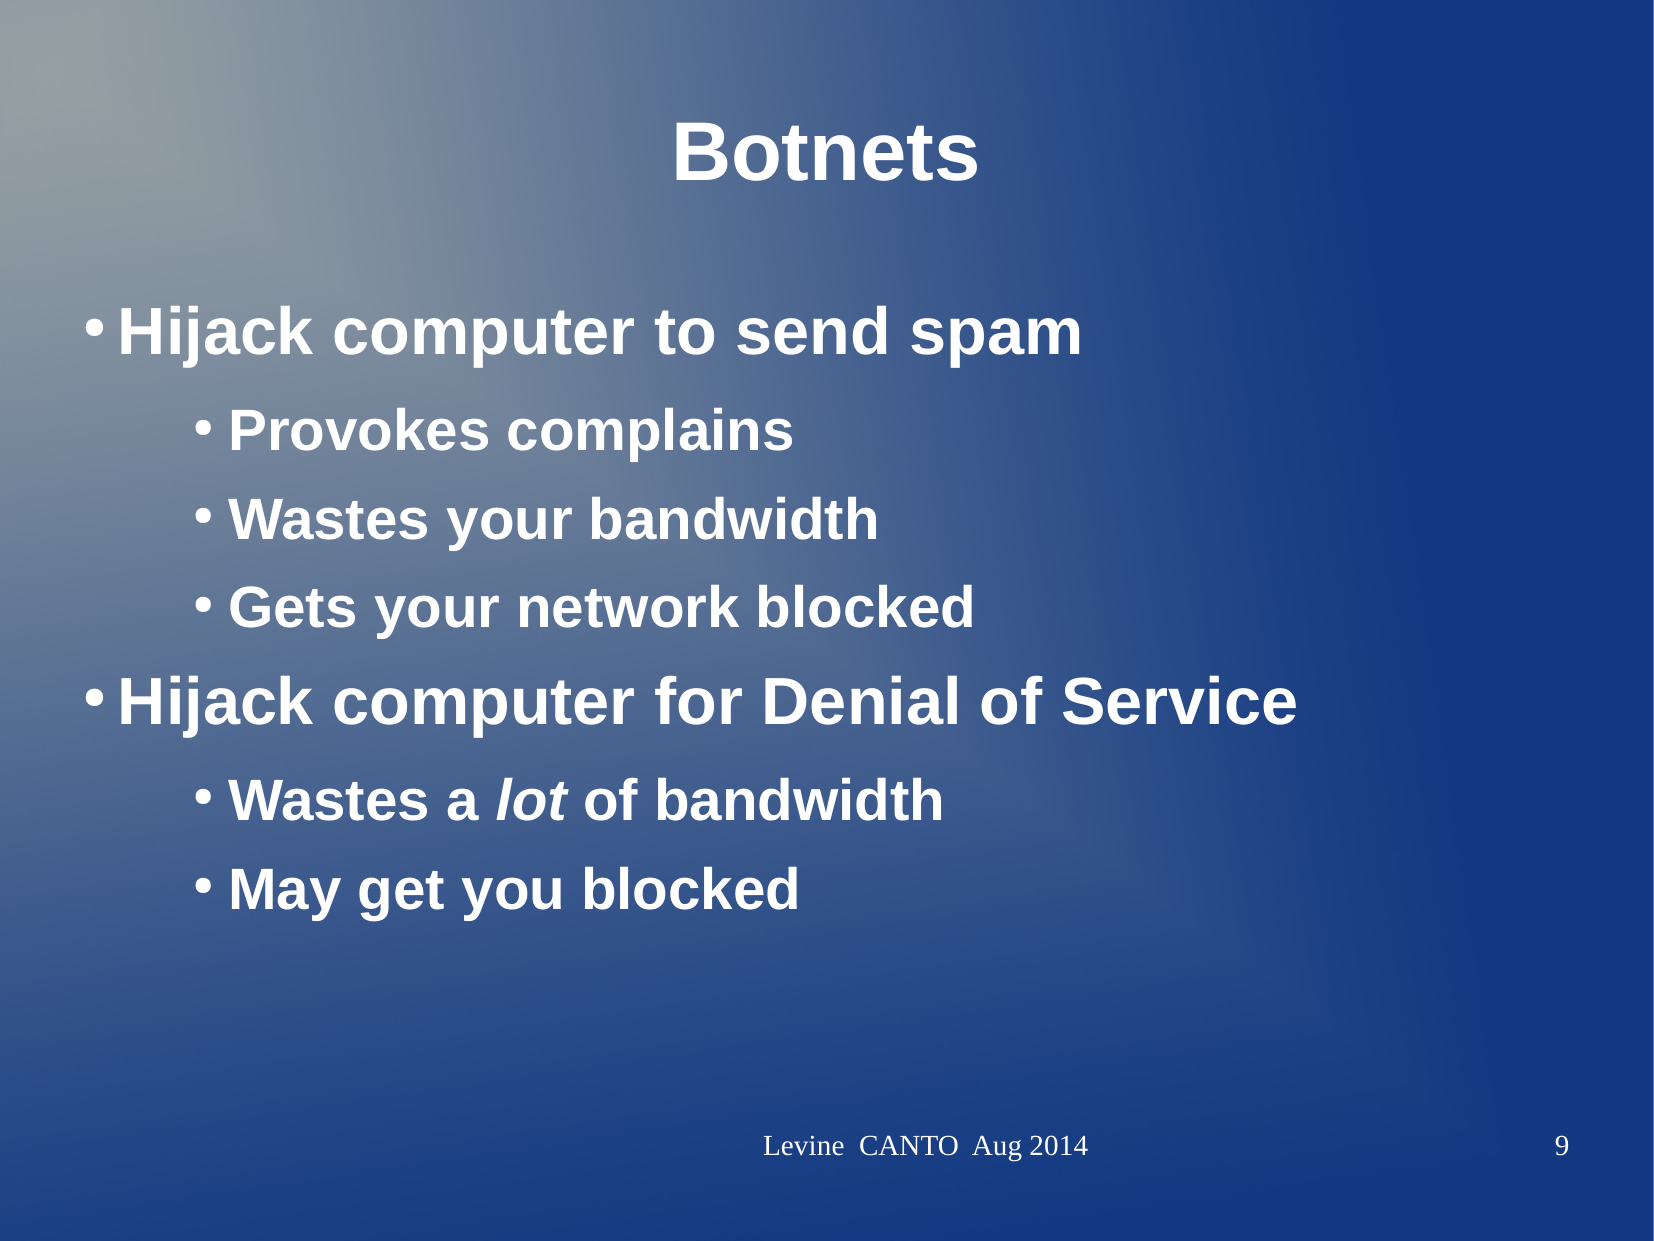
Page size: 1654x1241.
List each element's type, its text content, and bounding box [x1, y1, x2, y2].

list Hijack computer to send spam Provokes complains Wastes your bandwidth Gets your network blocked Hijack computer for Denial of Service Wastes a lot of bandwidth May get you blocked [82, 290, 1570, 1108]
picture [0, 0, 1654, 1241]
title Botnets [82, 49, 1570, 256]
